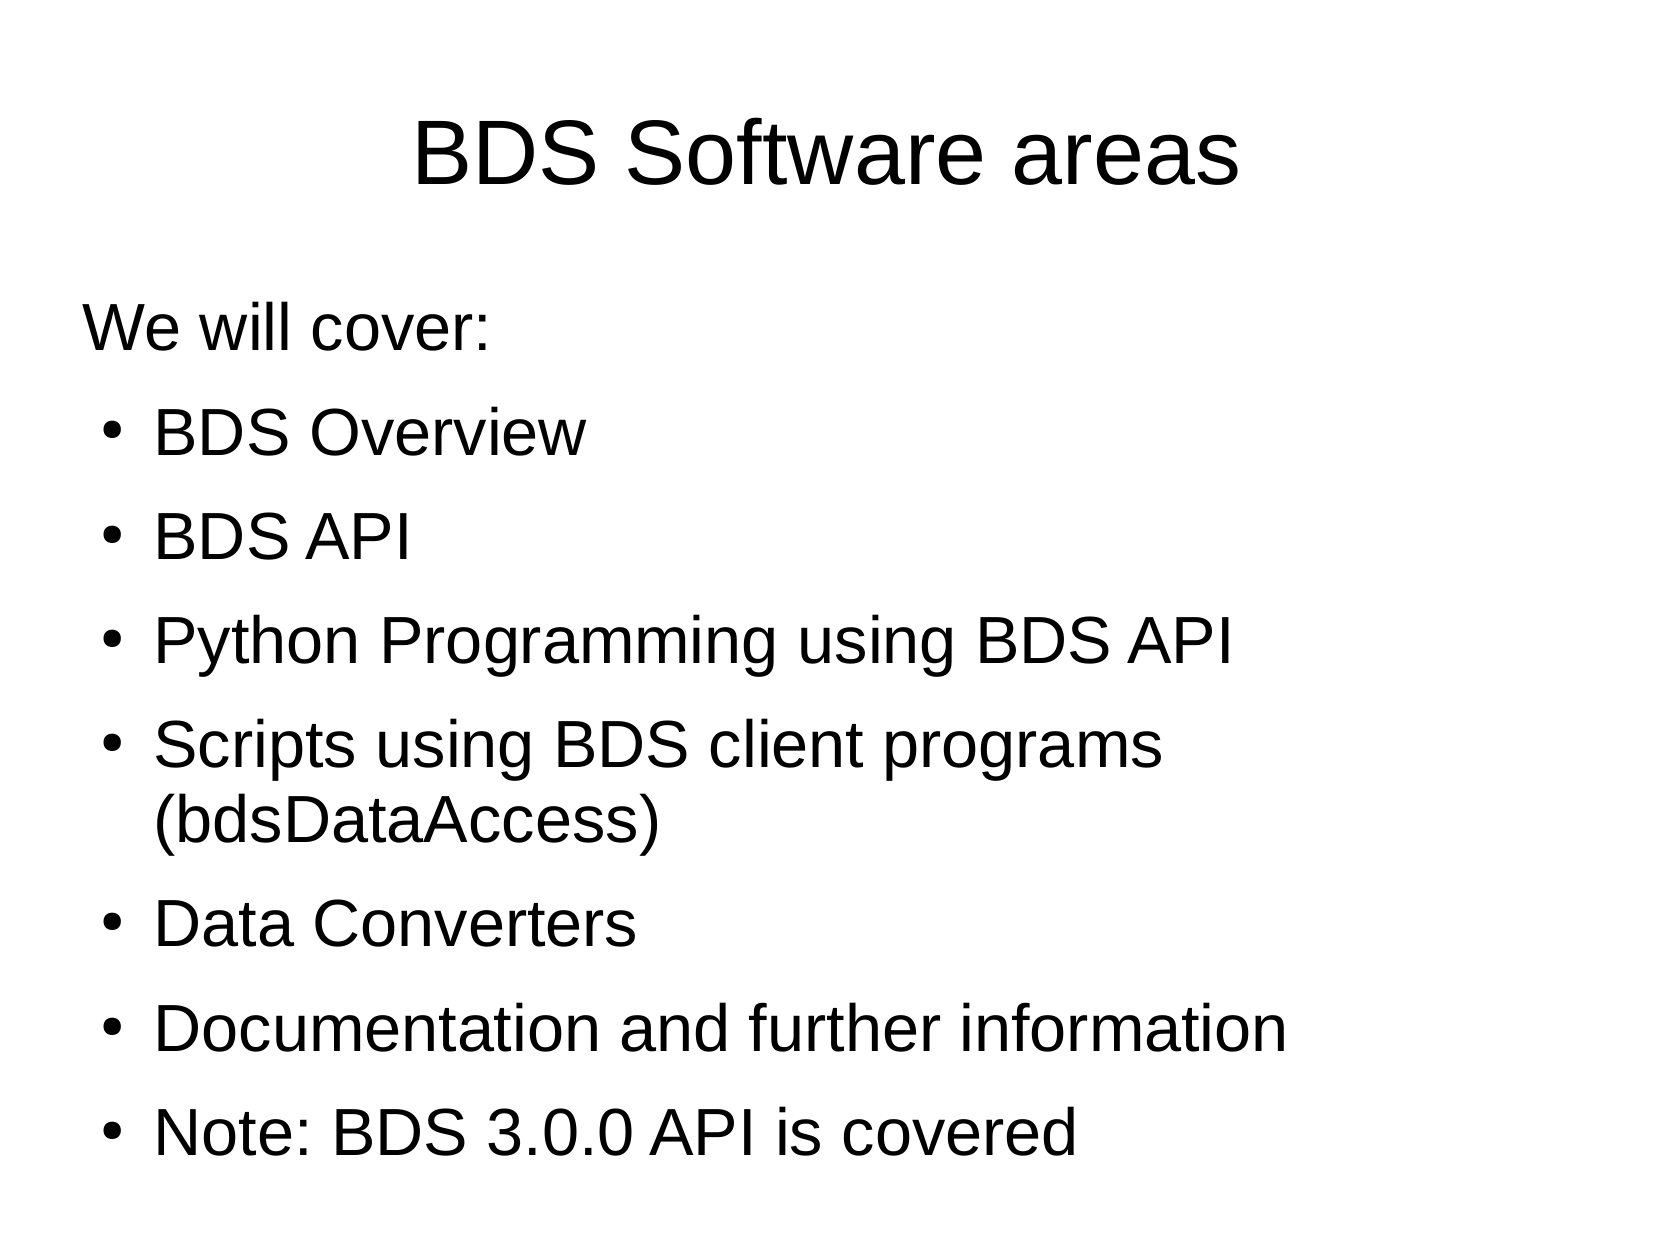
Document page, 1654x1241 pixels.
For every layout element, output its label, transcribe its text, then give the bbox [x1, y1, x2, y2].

title BDS Software areas [82, 49, 1571, 257]
list We will cover: BDS Overview BDS API Python Programming using BDS API Scripts using BDS client programs (bdsDataAccess) Data Converters Documentation and further information Note: BDS 3.0.0 API is covered [82, 290, 1571, 1170]
